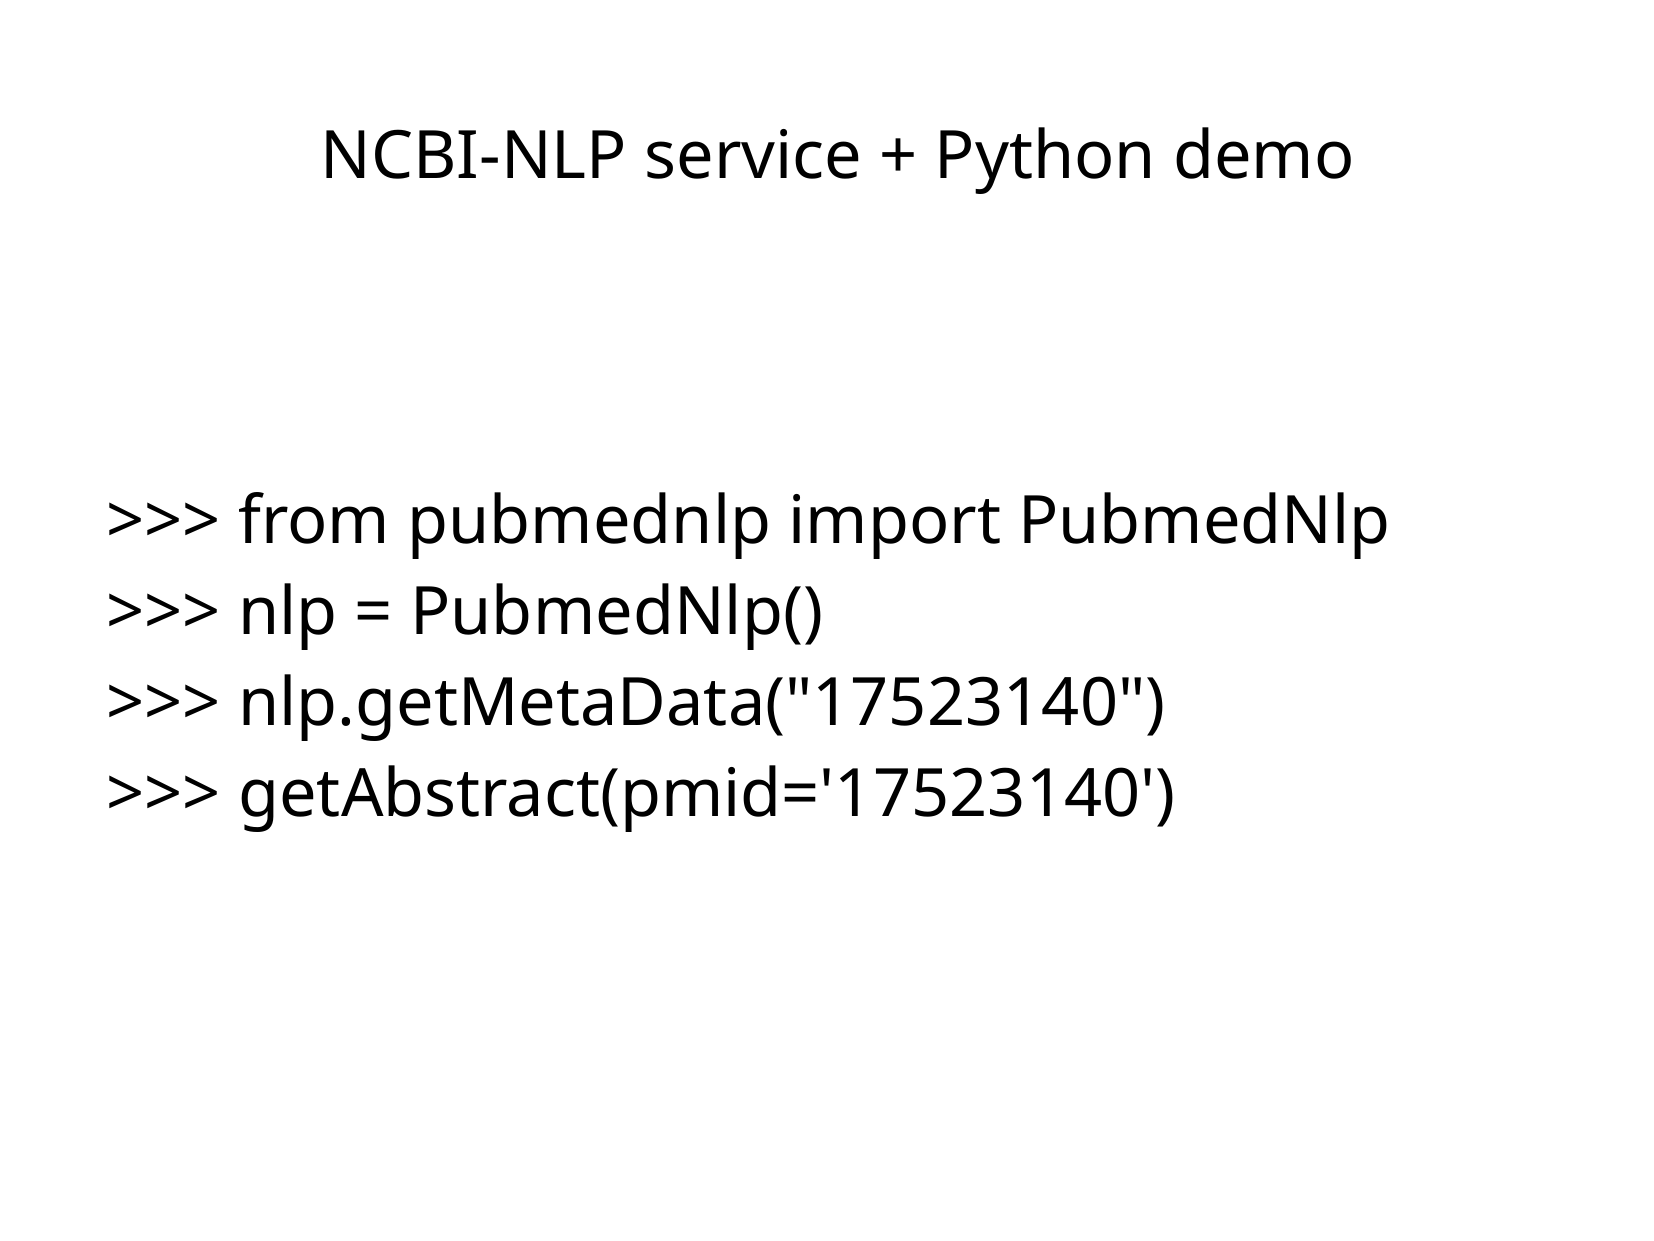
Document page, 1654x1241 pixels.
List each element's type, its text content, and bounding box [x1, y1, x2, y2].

title NCBI-NLP service + Python demo [82, 56, 1571, 250]
subtitle >>> from pubmednlp import PubmedNlp >>> nlp = PubmedNlp() >>> nlp.getMetaData("17523140") >>> getAbstract(pmid='17523140') [82, 297, 1571, 1102]
